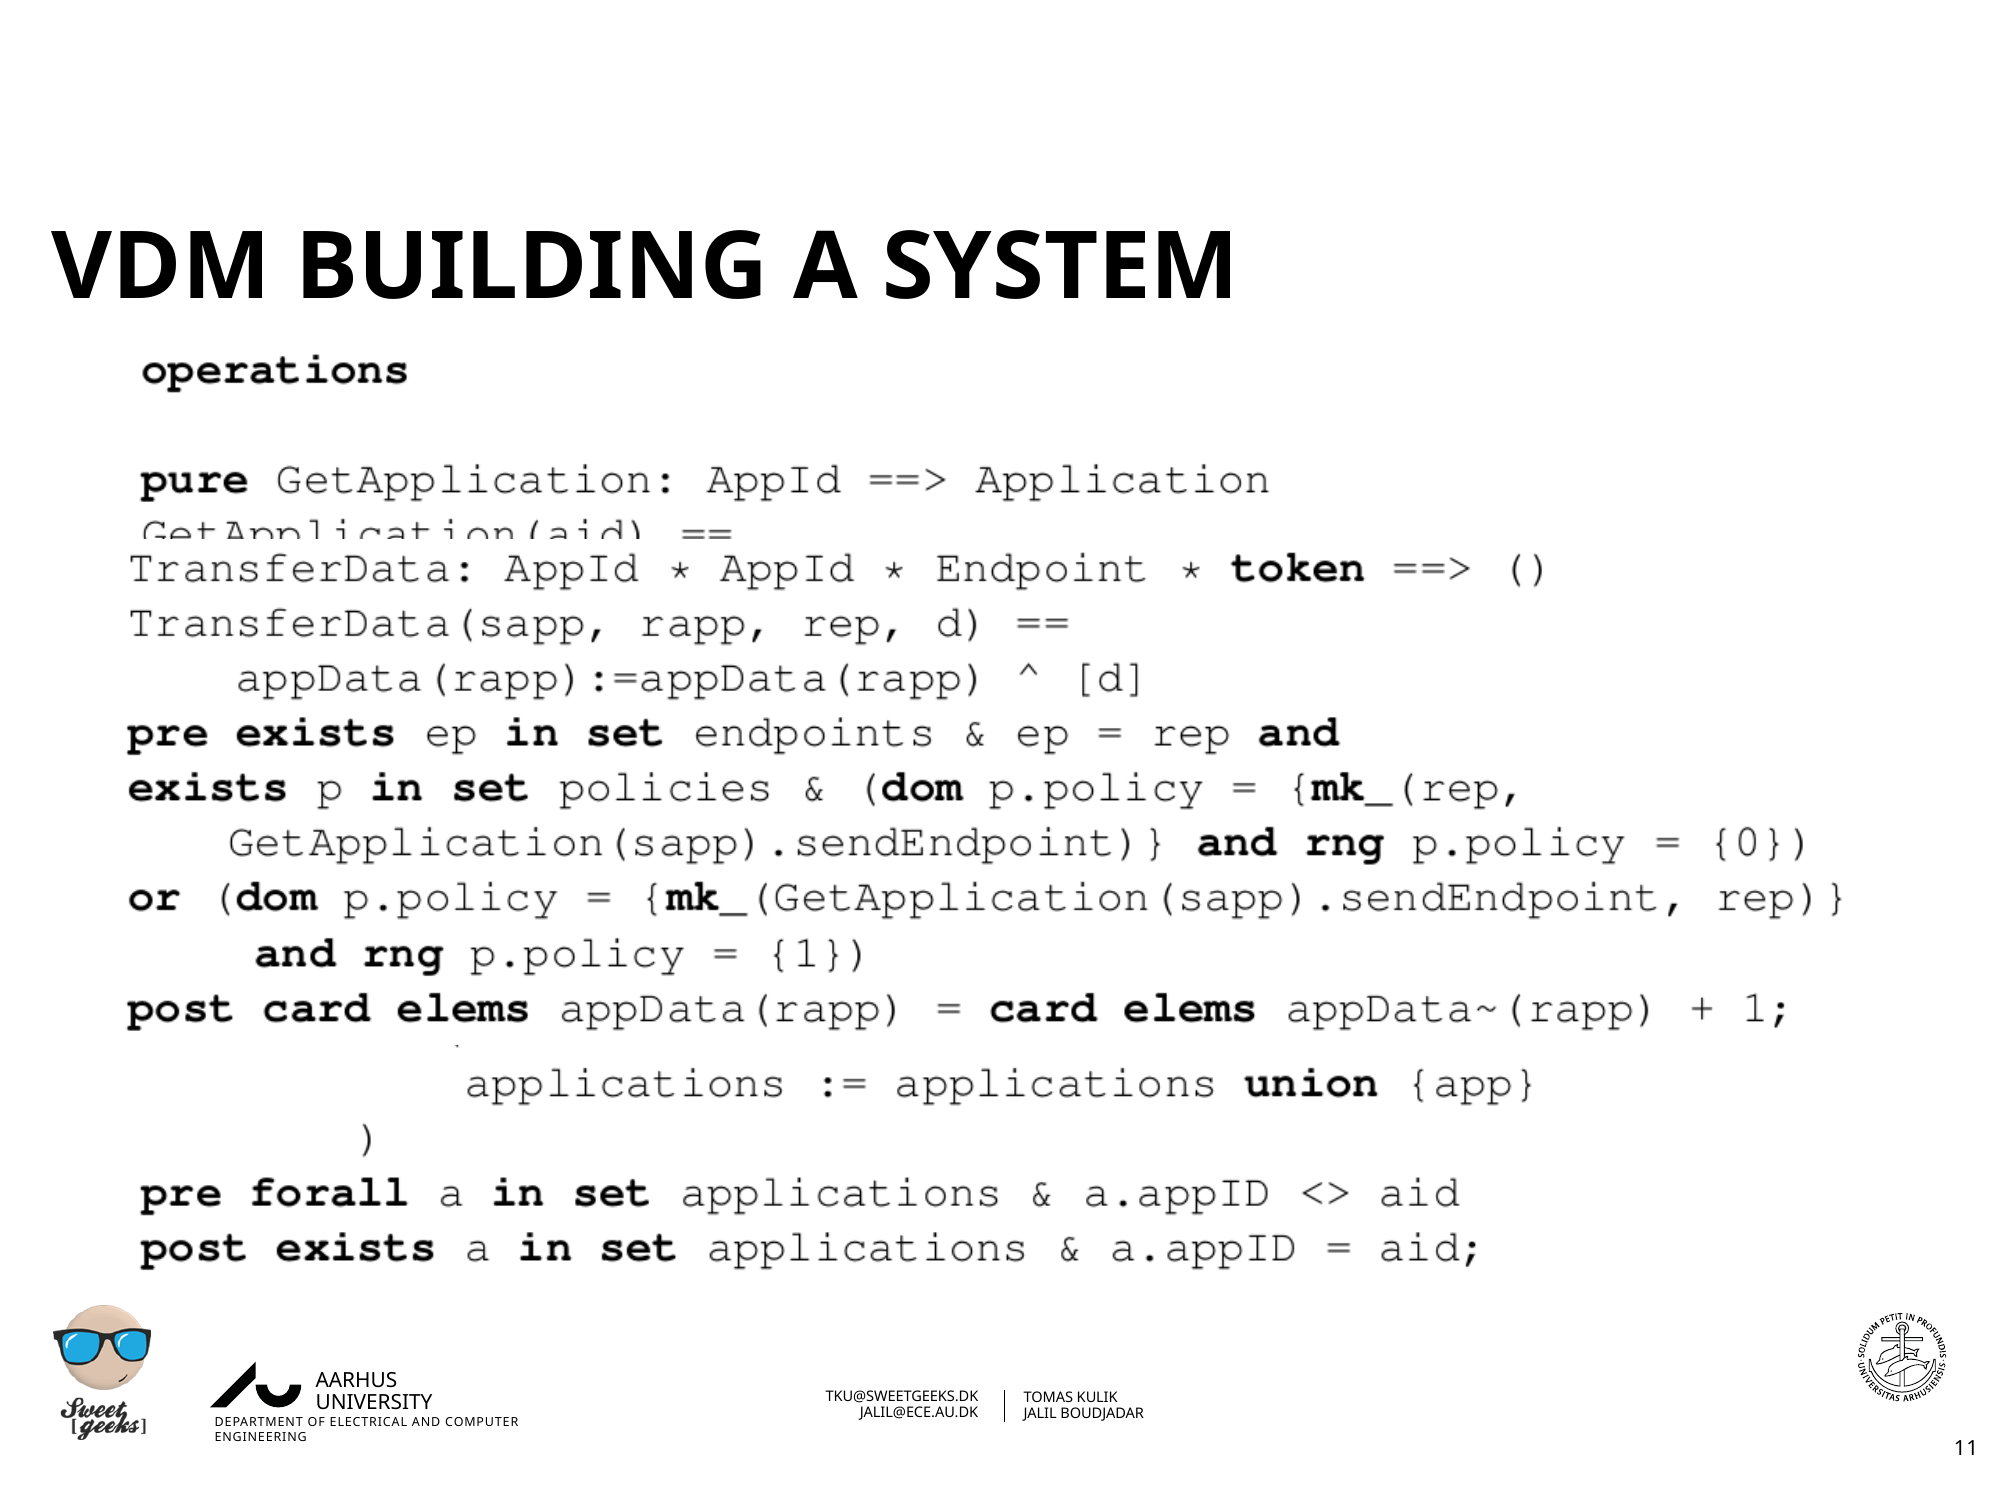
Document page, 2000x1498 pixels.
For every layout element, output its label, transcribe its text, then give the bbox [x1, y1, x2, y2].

text_box Vdm building a system [51, 32, 1948, 319]
slide_number <number> [1937, 1437, 1979, 1463]
picture [120, 344, 1853, 1292]
picture [53, 1305, 151, 1440]
